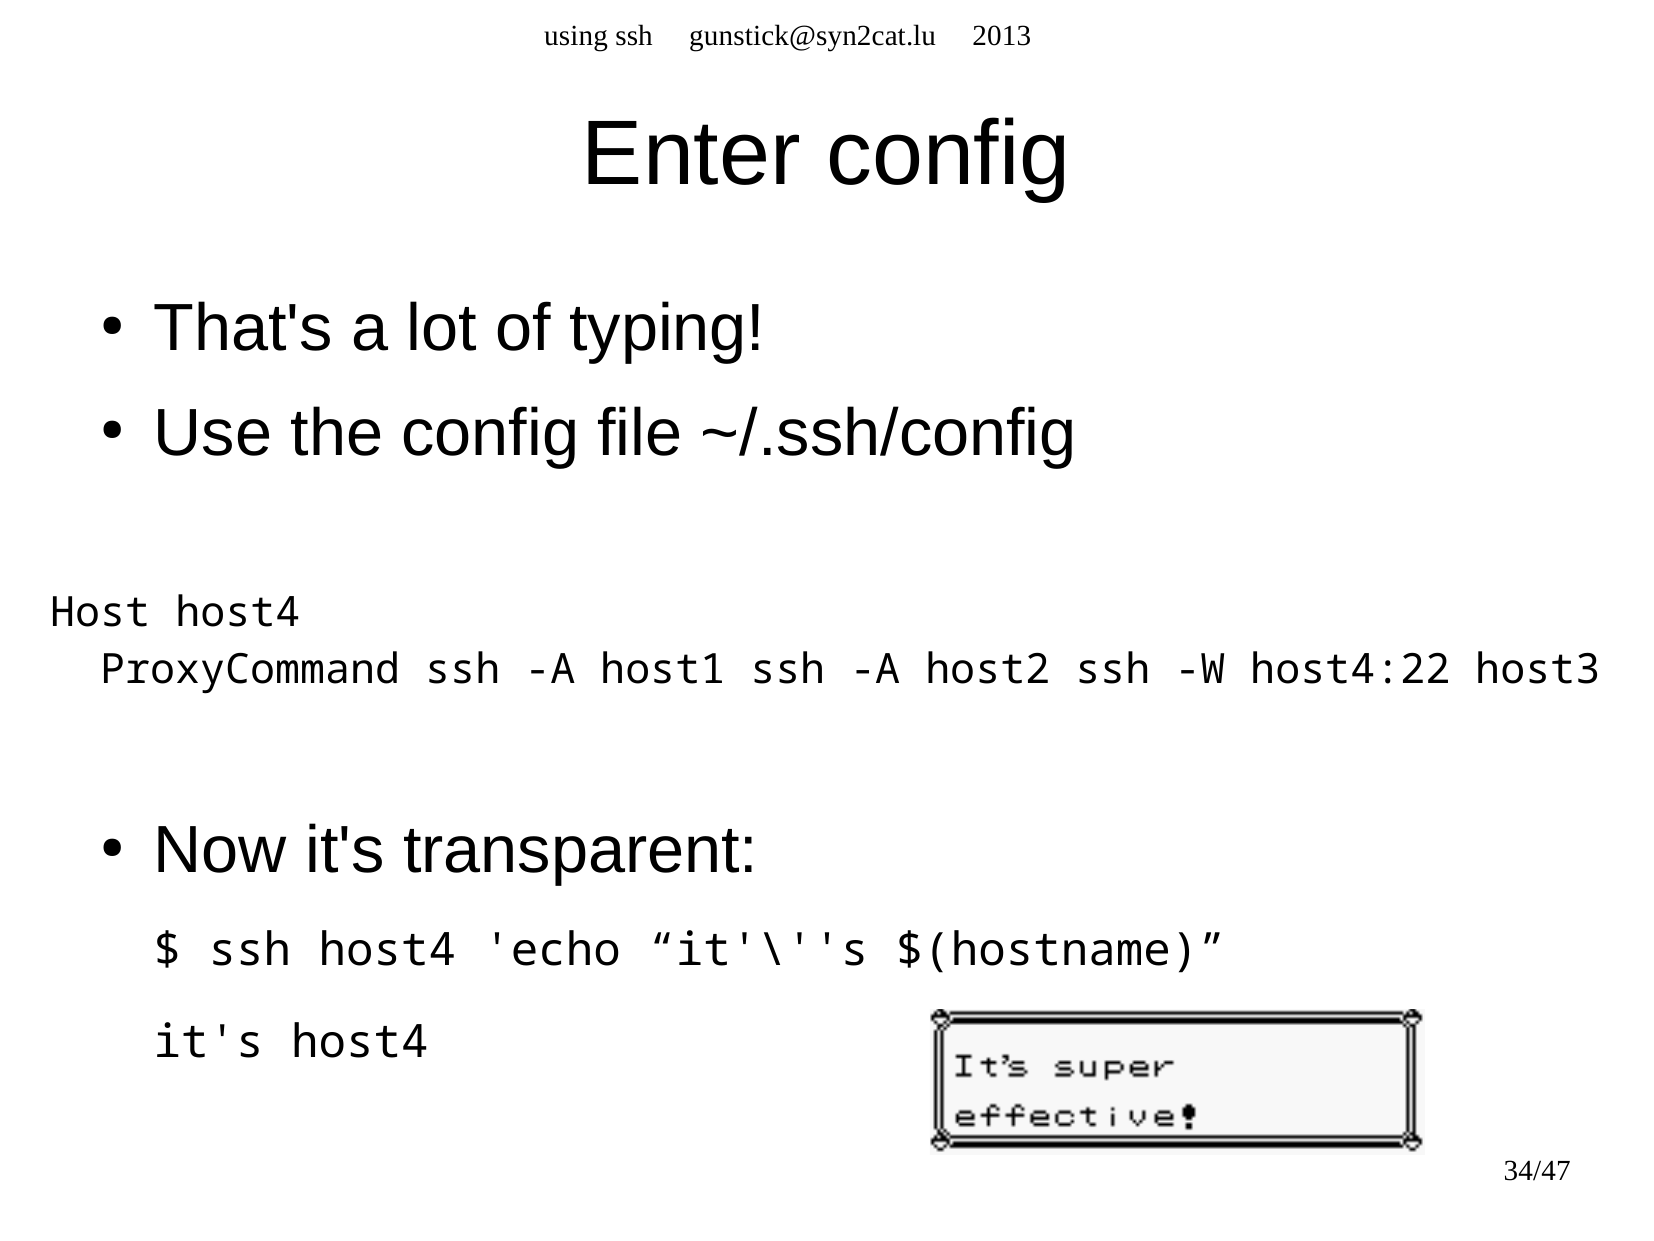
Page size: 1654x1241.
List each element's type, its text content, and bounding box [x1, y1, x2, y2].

text_box Host host4 ProxyCommand ssh -A host1 ssh -A host2 ssh -W host4:22 host3 [0, 573, 1631, 735]
list That's a lot of typing! Use the config file ~/.ssh/config Now it's transparent: $ ssh host4 'echo “it'\''s $(hostname)” it's host4 [82, 735, 1538, 1156]
list That's a lot of typing! Use the config file ~/.ssh/config Now it's transparent: $ ssh host4 'echo “it'\''s $(hostname)” it's host4 [82, 290, 1538, 573]
title Enter config [82, 49, 1571, 257]
picture [929, 1009, 1426, 1156]
